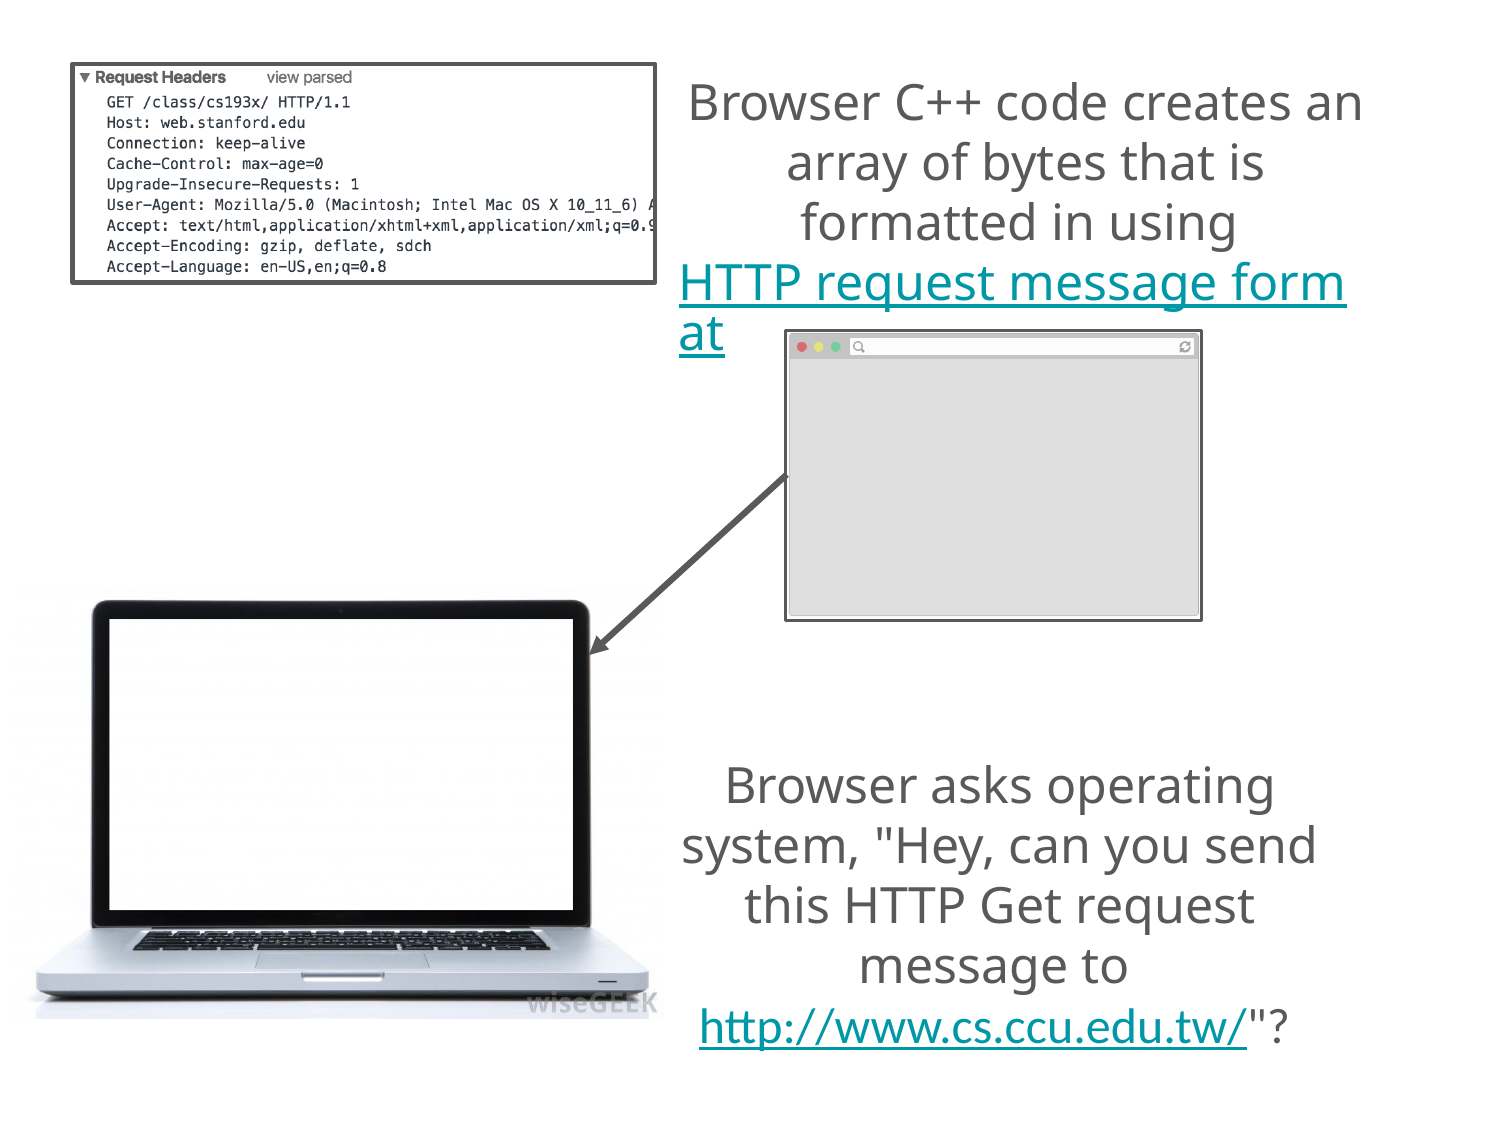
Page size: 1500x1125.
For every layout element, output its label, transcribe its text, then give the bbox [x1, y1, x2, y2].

list Browser asks operating system, "Hey, can you send this HTTP Get request message to http://www.cs.ccu.edu.tw/"? [638, 738, 1363, 975]
picture [75, 66, 653, 281]
picture [10, 590, 664, 1019]
picture [786, 331, 1201, 619]
list Browser C++ code creates an array of bytes that is formatted in using HTTP request message format [663, 55, 1389, 292]
